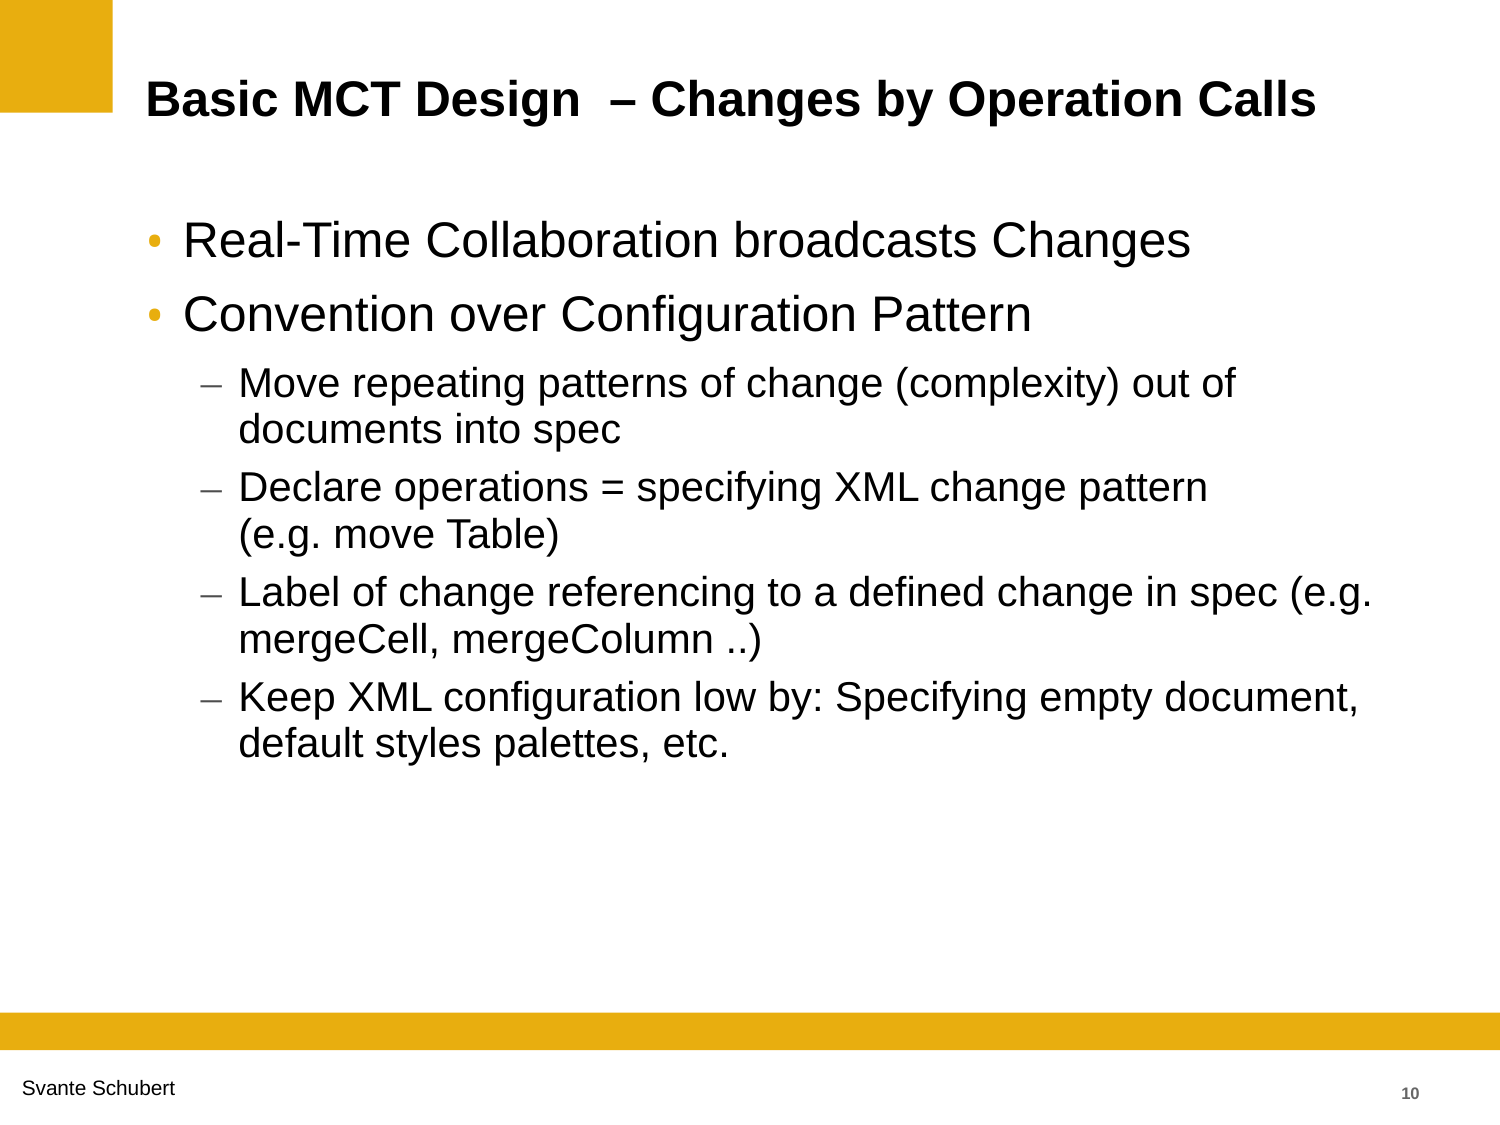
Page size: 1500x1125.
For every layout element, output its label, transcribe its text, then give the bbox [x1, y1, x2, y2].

list Real-Time Collaboration broadcasts Changes Convention over Configuration Pattern Move repeating patterns of change (complexity) out of documents into spec Declare operations = specifying XML change pattern (e.g. move Table) Label of change referencing to a defined change in spec (e.g. mergeCell, mergeColumn ..) Keep XML configuration low by: Specifying empty document, default styles palettes, etc. [145, 212, 1423, 932]
title Basic MCT Design – Changes by Operation Calls [145, 67, 1388, 212]
